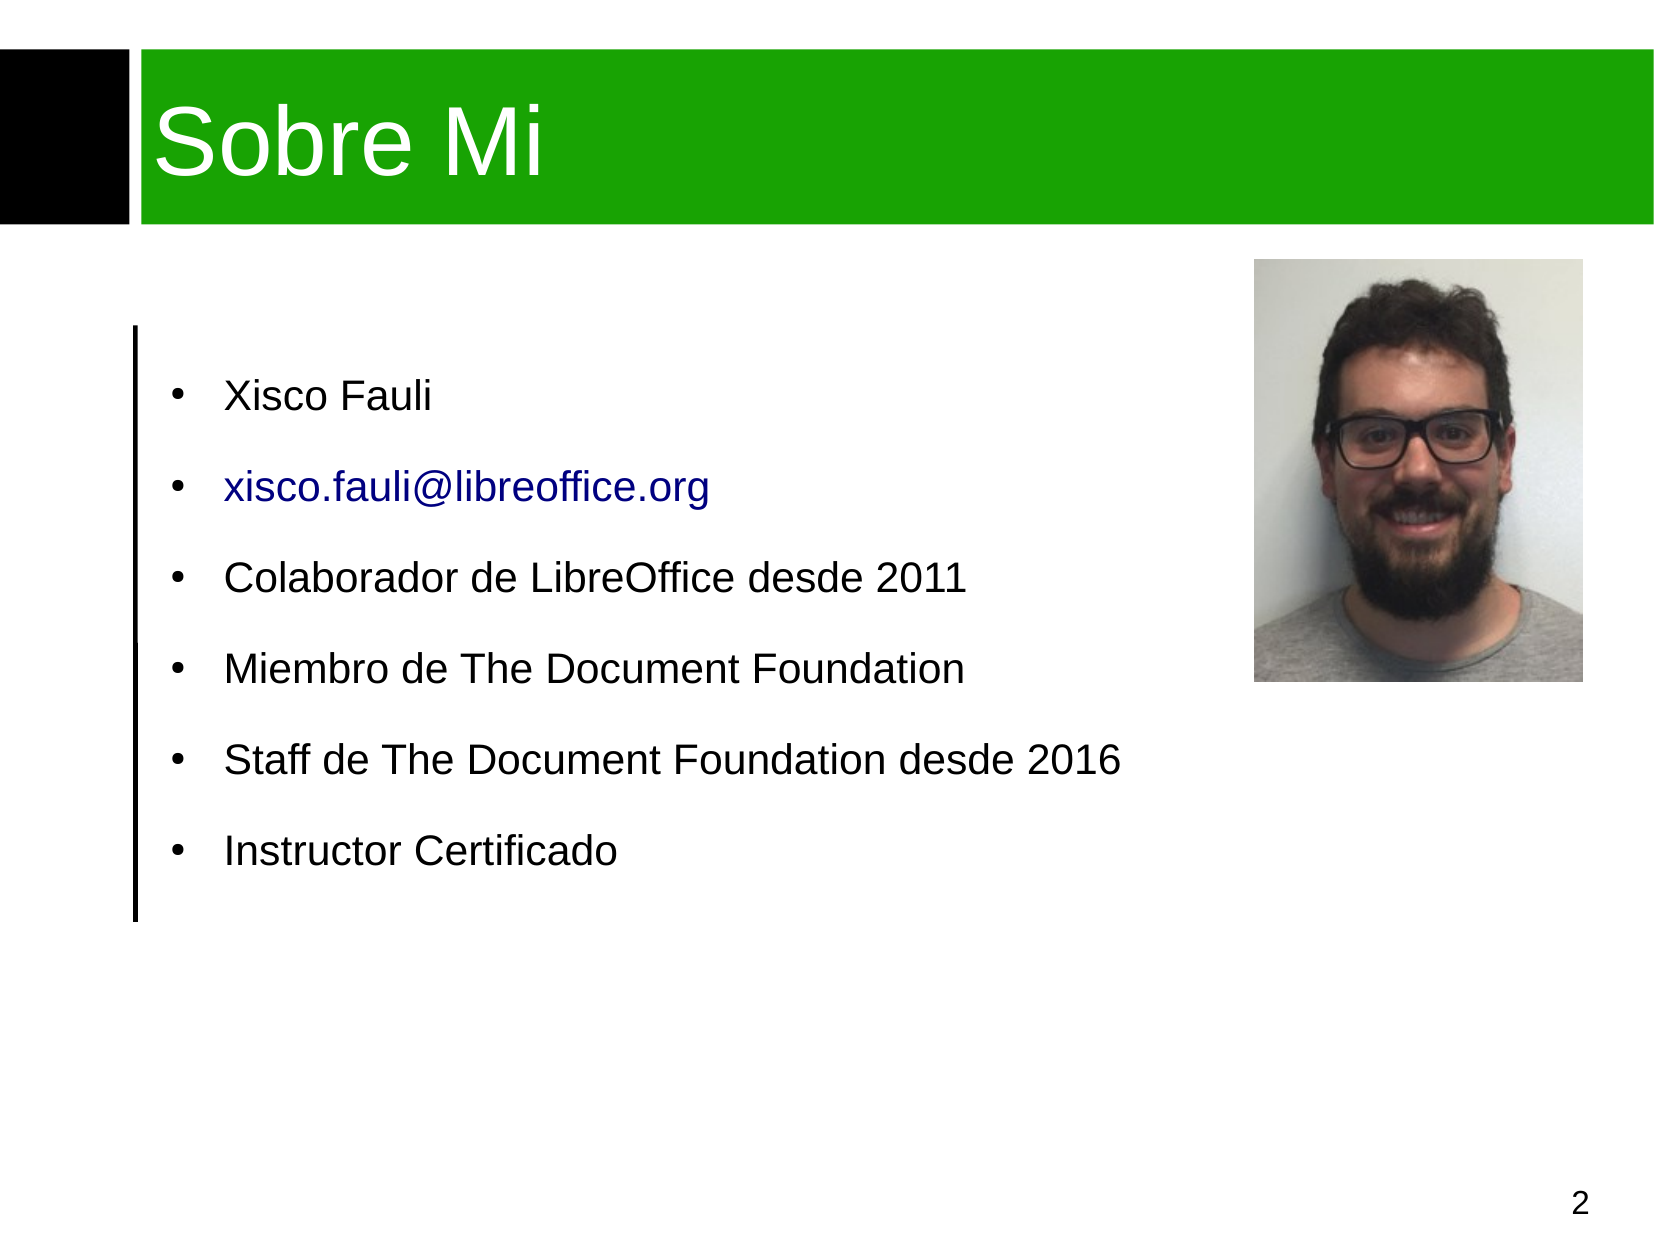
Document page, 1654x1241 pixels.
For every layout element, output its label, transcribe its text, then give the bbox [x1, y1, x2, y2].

title Sobre Mi [152, 72, 1654, 211]
picture [1254, 259, 1583, 682]
list Xisco Fauli xisco.fauli@libreoffice.org Colaborador de LibreOffice desde 2011 Miembro de The Document Foundation Staff de The Document Foundation desde 2016 Instructor Certificado [152, 280, 1536, 1097]
